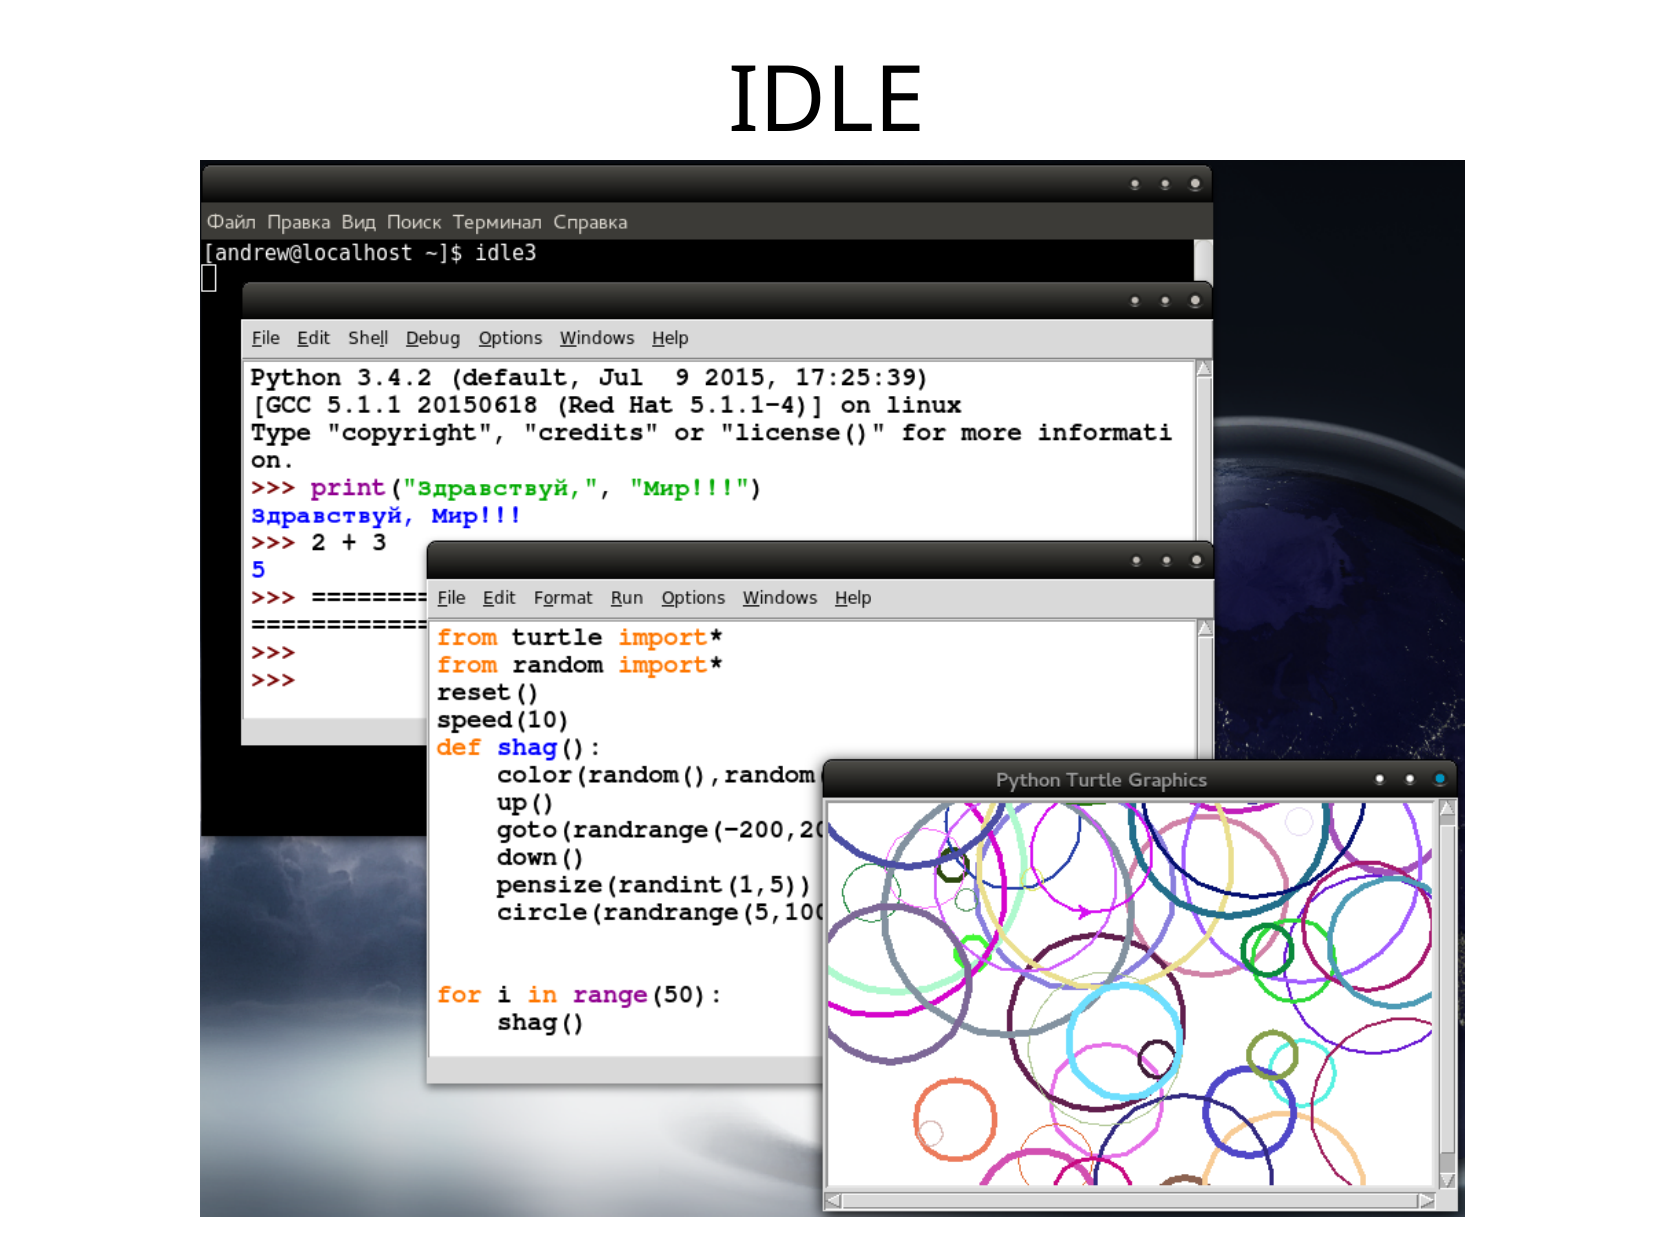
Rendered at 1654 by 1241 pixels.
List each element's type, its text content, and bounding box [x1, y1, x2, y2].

picture [200, 160, 1465, 1217]
title IDLE [82, 39, 1571, 153]
